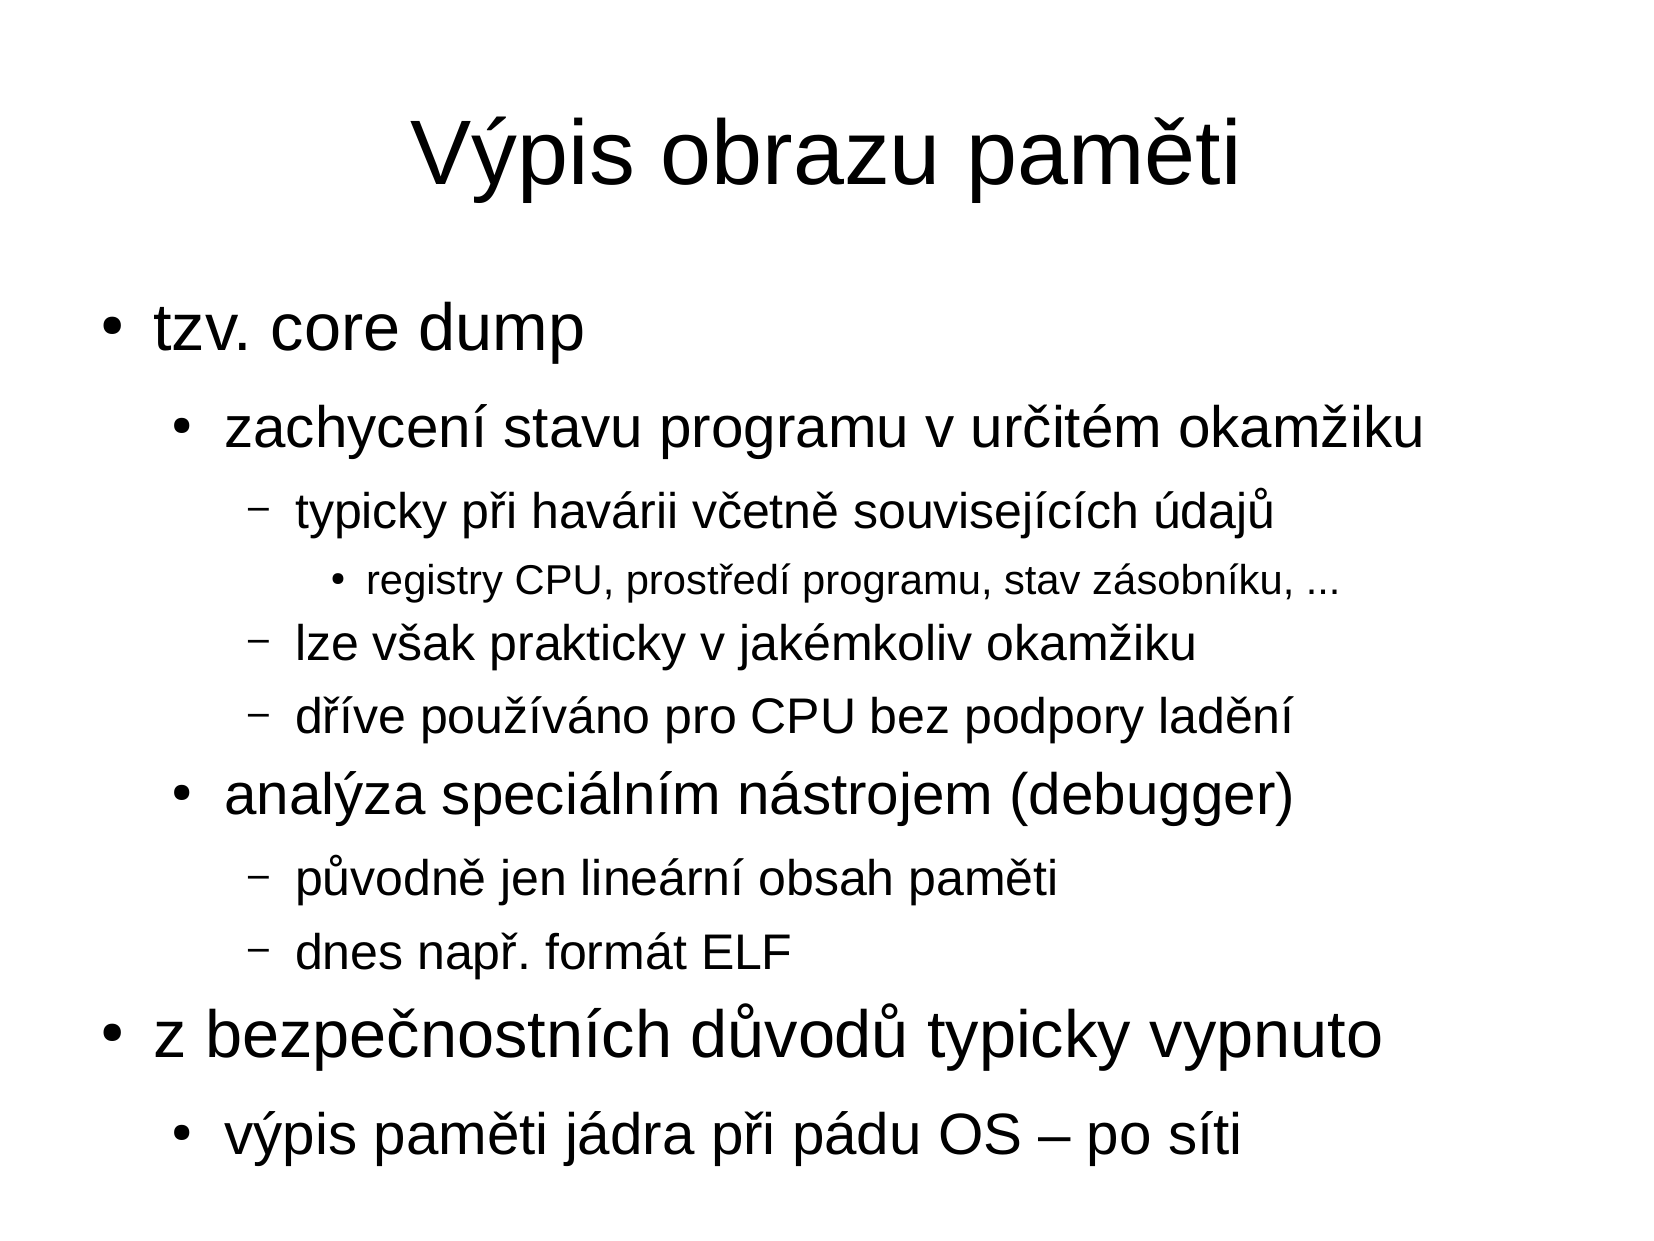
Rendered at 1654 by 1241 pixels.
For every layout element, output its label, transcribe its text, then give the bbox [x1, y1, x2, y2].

list tzv. core dump zachycení stavu programu v určitém okamžiku typicky při havárii včetně souvisejících údajů registry CPU, prostředí programu, stav zásobníku, ... lze však prakticky v jakémkoliv okamžiku dříve používáno pro CPU bez podpory ladění analýza speciálním nástrojem (debugger) původně jen lineární obsah paměti dnes např. formát ELF z bezpečnostních důvodů typicky vypnuto výpis paměti jádra při pádu OS – po síti [82, 290, 1571, 1167]
title Výpis obrazu paměti [82, 56, 1571, 250]
